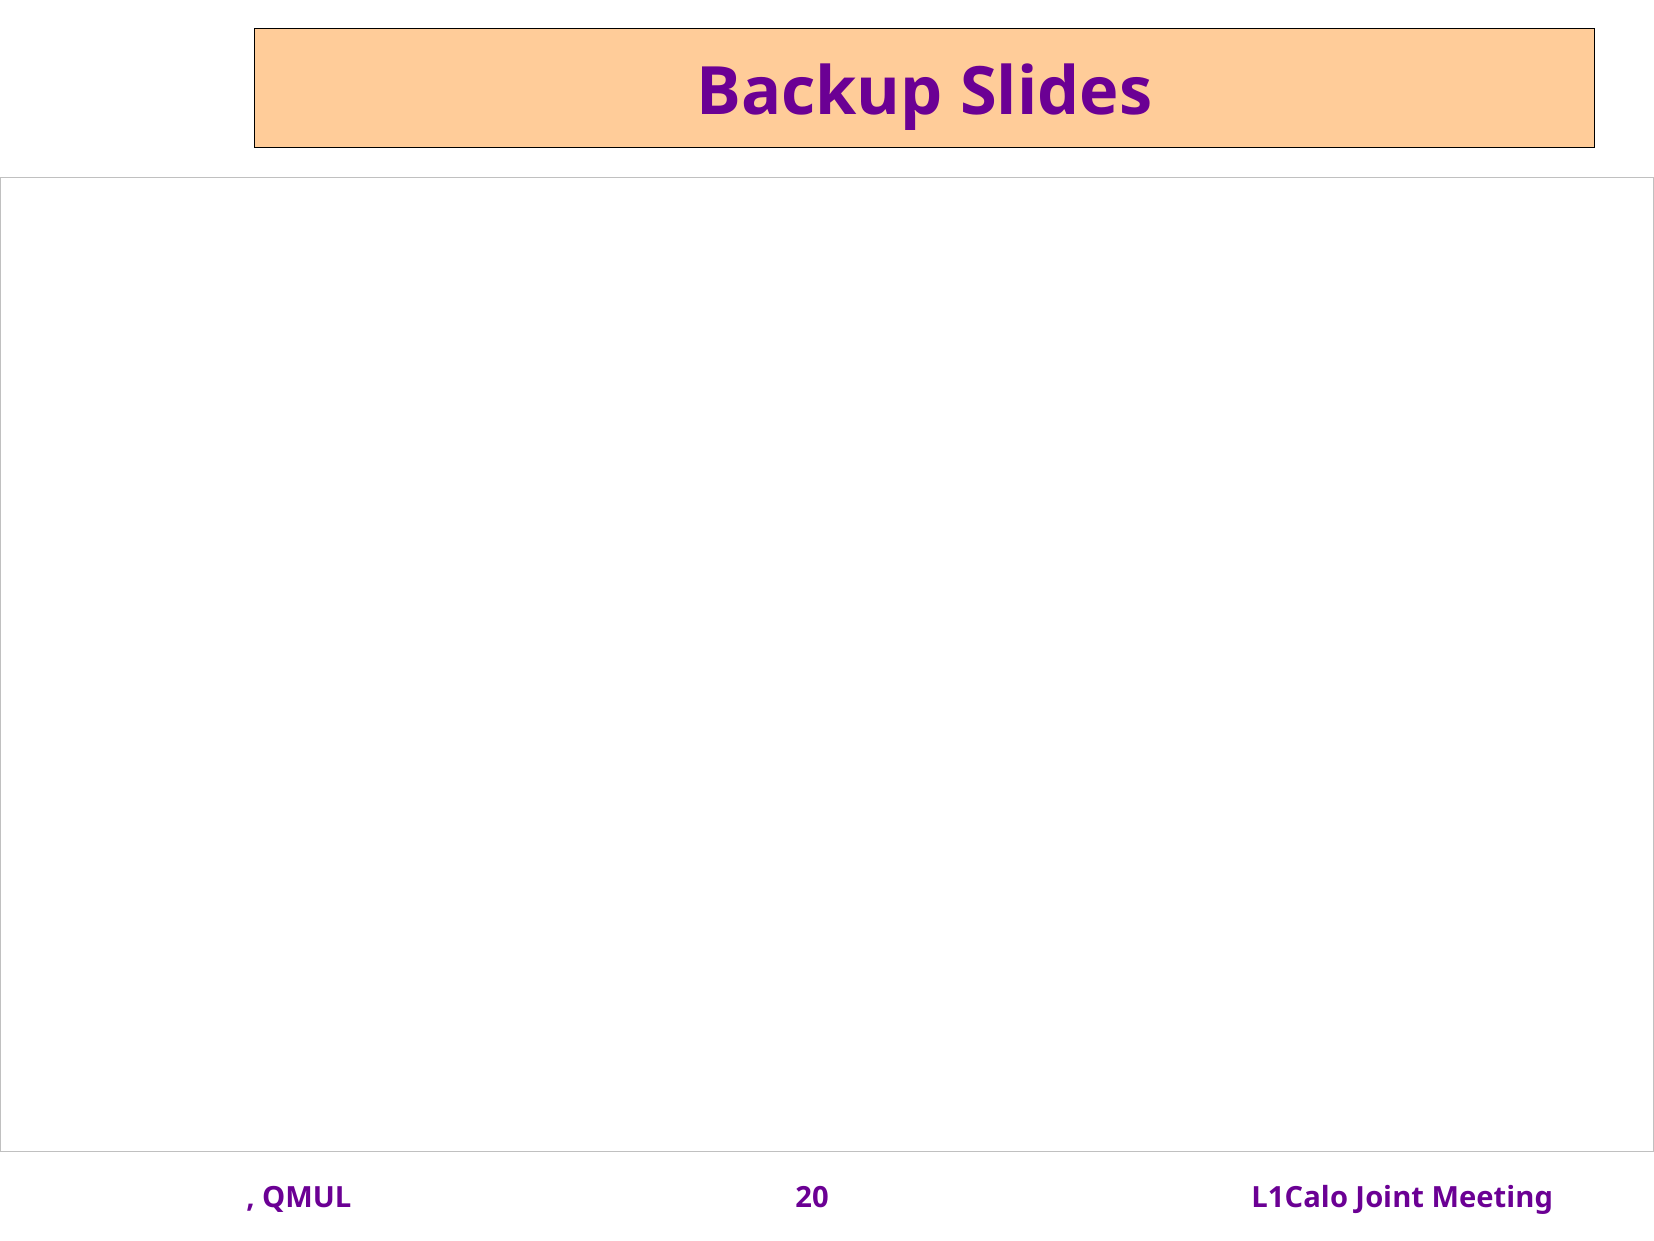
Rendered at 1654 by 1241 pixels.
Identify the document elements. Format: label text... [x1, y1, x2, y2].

title Backup Slides [254, 28, 1595, 148]
